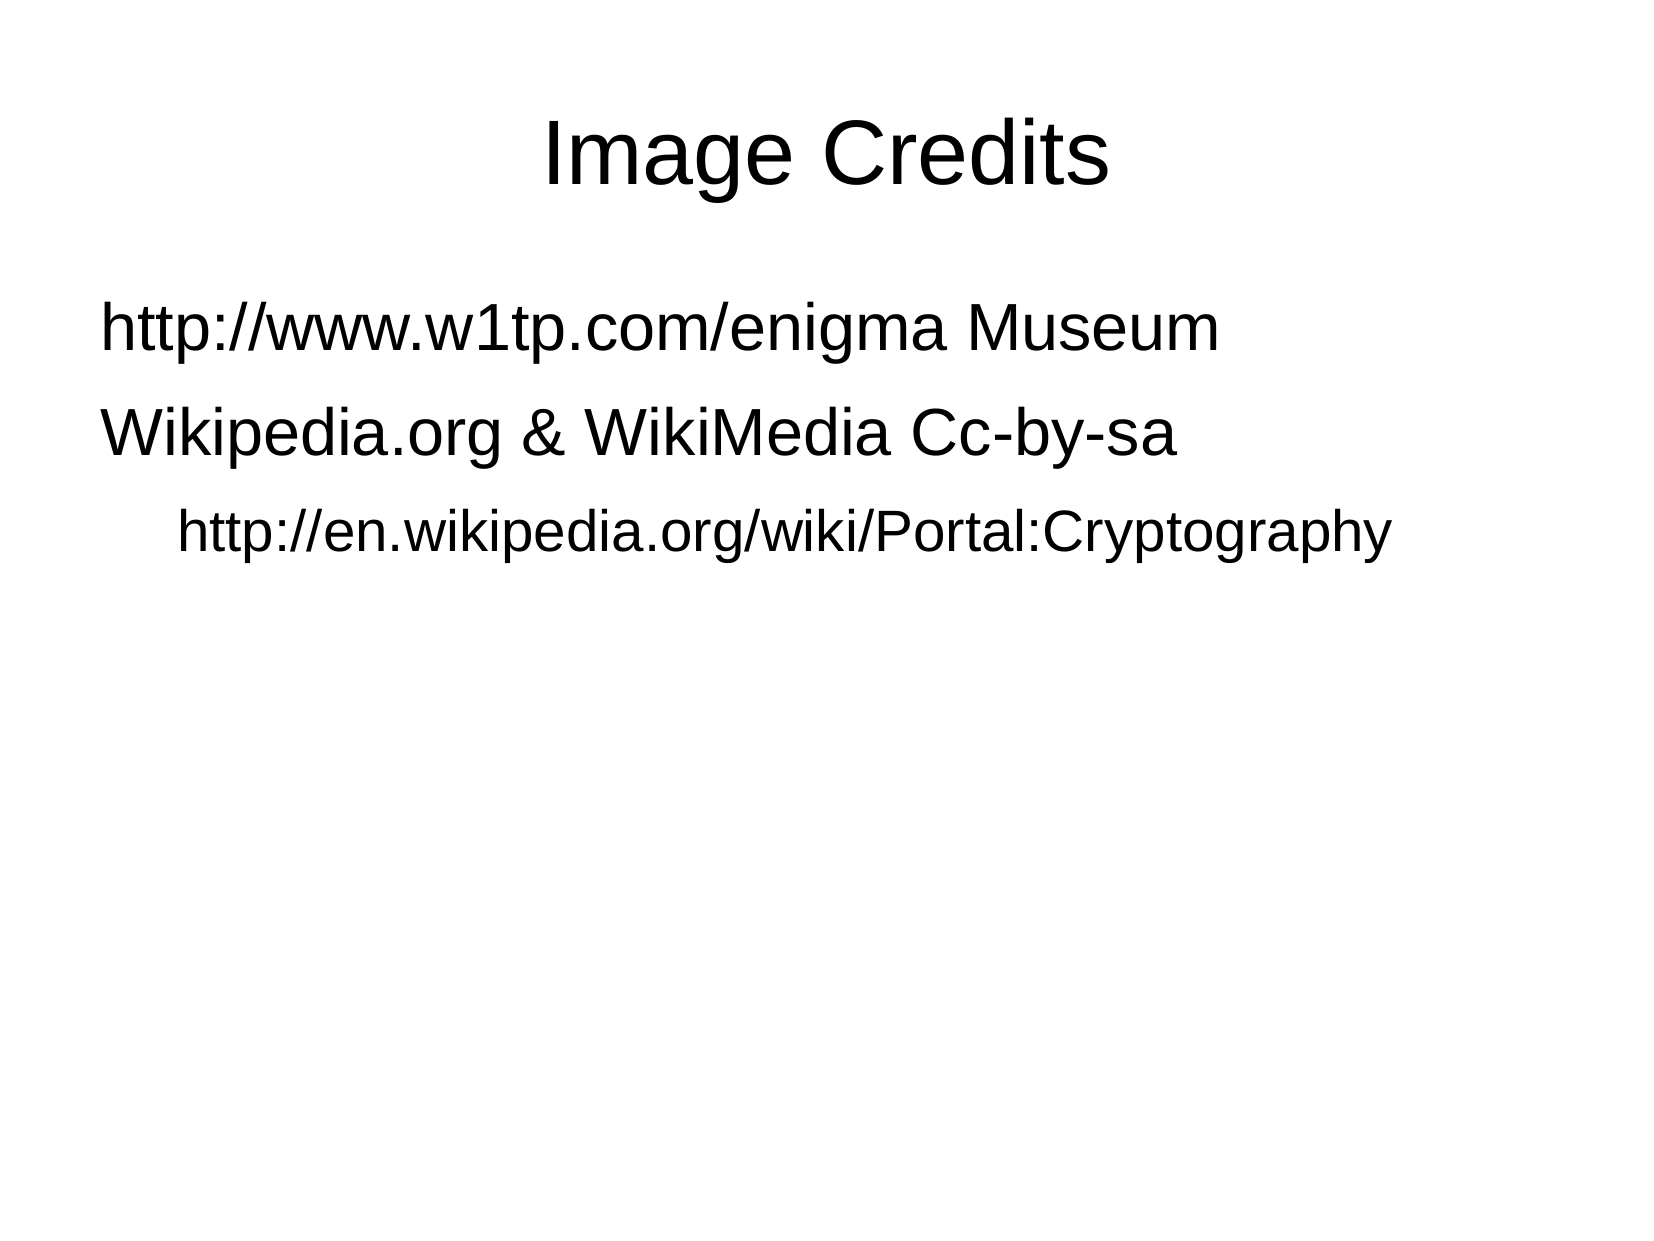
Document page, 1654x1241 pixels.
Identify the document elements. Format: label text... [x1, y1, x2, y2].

title Image Credits [82, 56, 1571, 250]
list http://www.w1tp.com/enigma Museum Wikipedia.org & WikiMedia Cc-by-sa http://en.wikipedia.org/wiki/Portal:Cryptography [82, 290, 1571, 1094]
